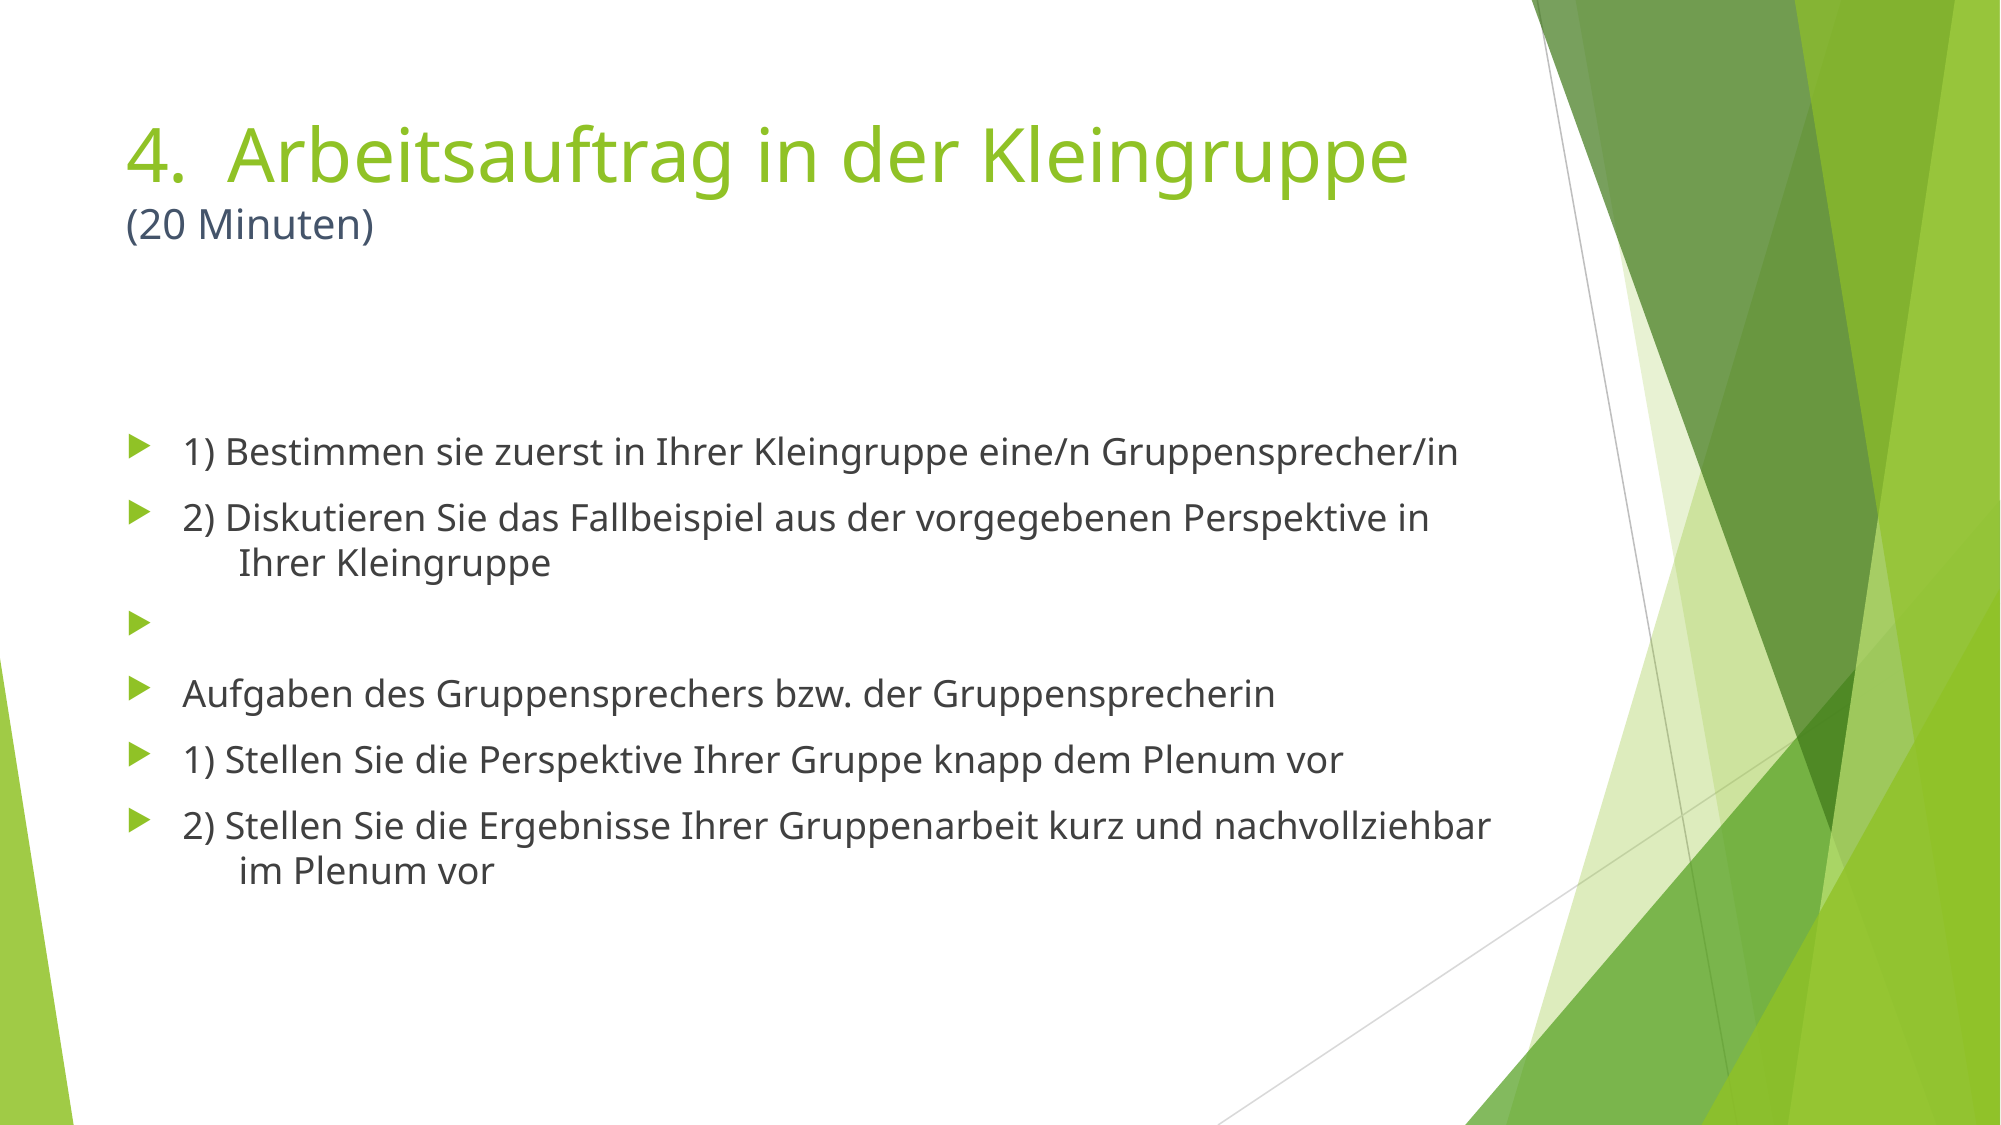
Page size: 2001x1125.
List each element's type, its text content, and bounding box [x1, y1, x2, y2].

title 4. Arbeitsauftrag in der Kleingruppe (20 Minuten) [111, 99, 1522, 317]
list 1) Bestimmen sie zuerst in Ihrer Kleingruppe eine/n Gruppensprecher/in 2) Diskutieren Sie das Fallbeispiel aus der vorgegebenen Perspektive in Ihrer Kleingruppe Aufgaben des Gruppensprechers bzw. der Gruppensprecherin 1) Stellen Sie die Perspektive Ihrer Gruppe knapp dem Plenum vor 2) Stellen Sie die Ergebnisse Ihrer Gruppenarbeit kurz und nachvollziehbar im Plenum vor [111, 354, 1522, 992]
